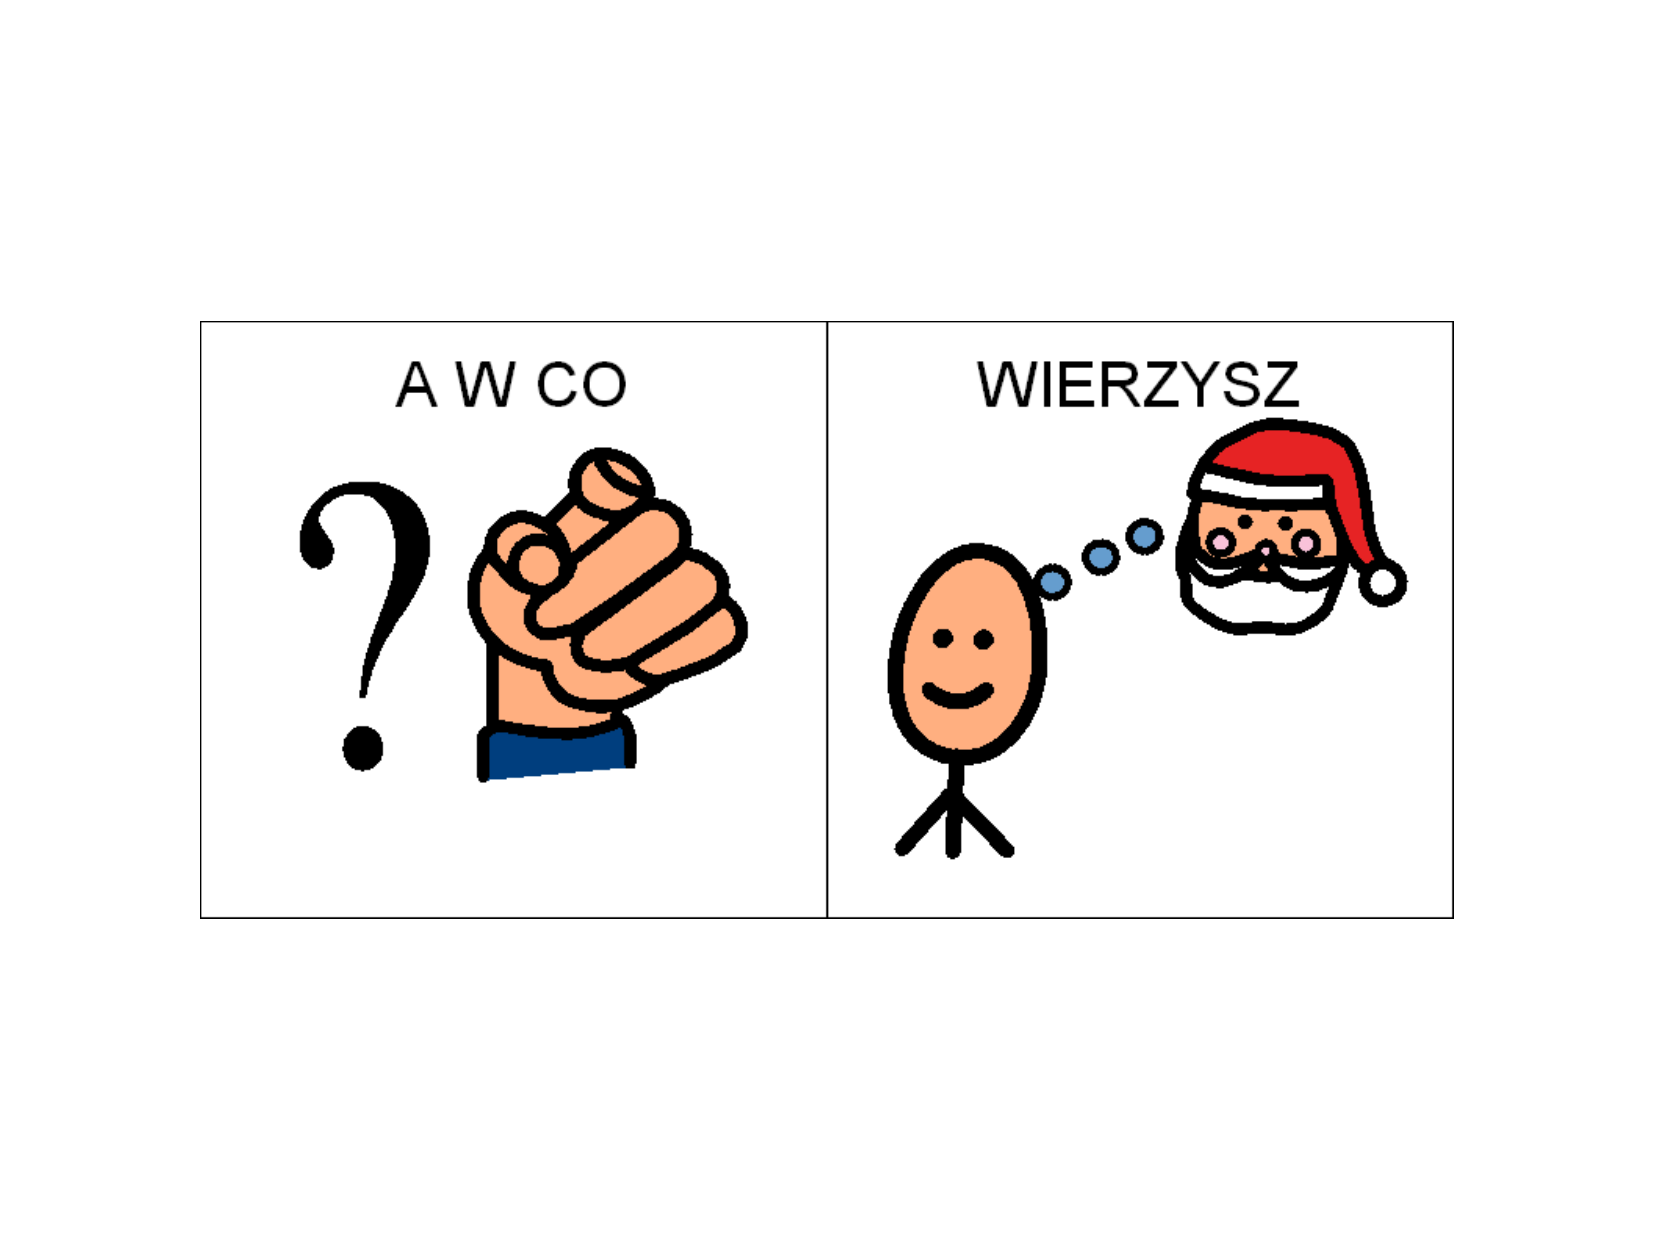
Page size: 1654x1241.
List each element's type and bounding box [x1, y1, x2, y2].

picture [200, 321, 1454, 919]
